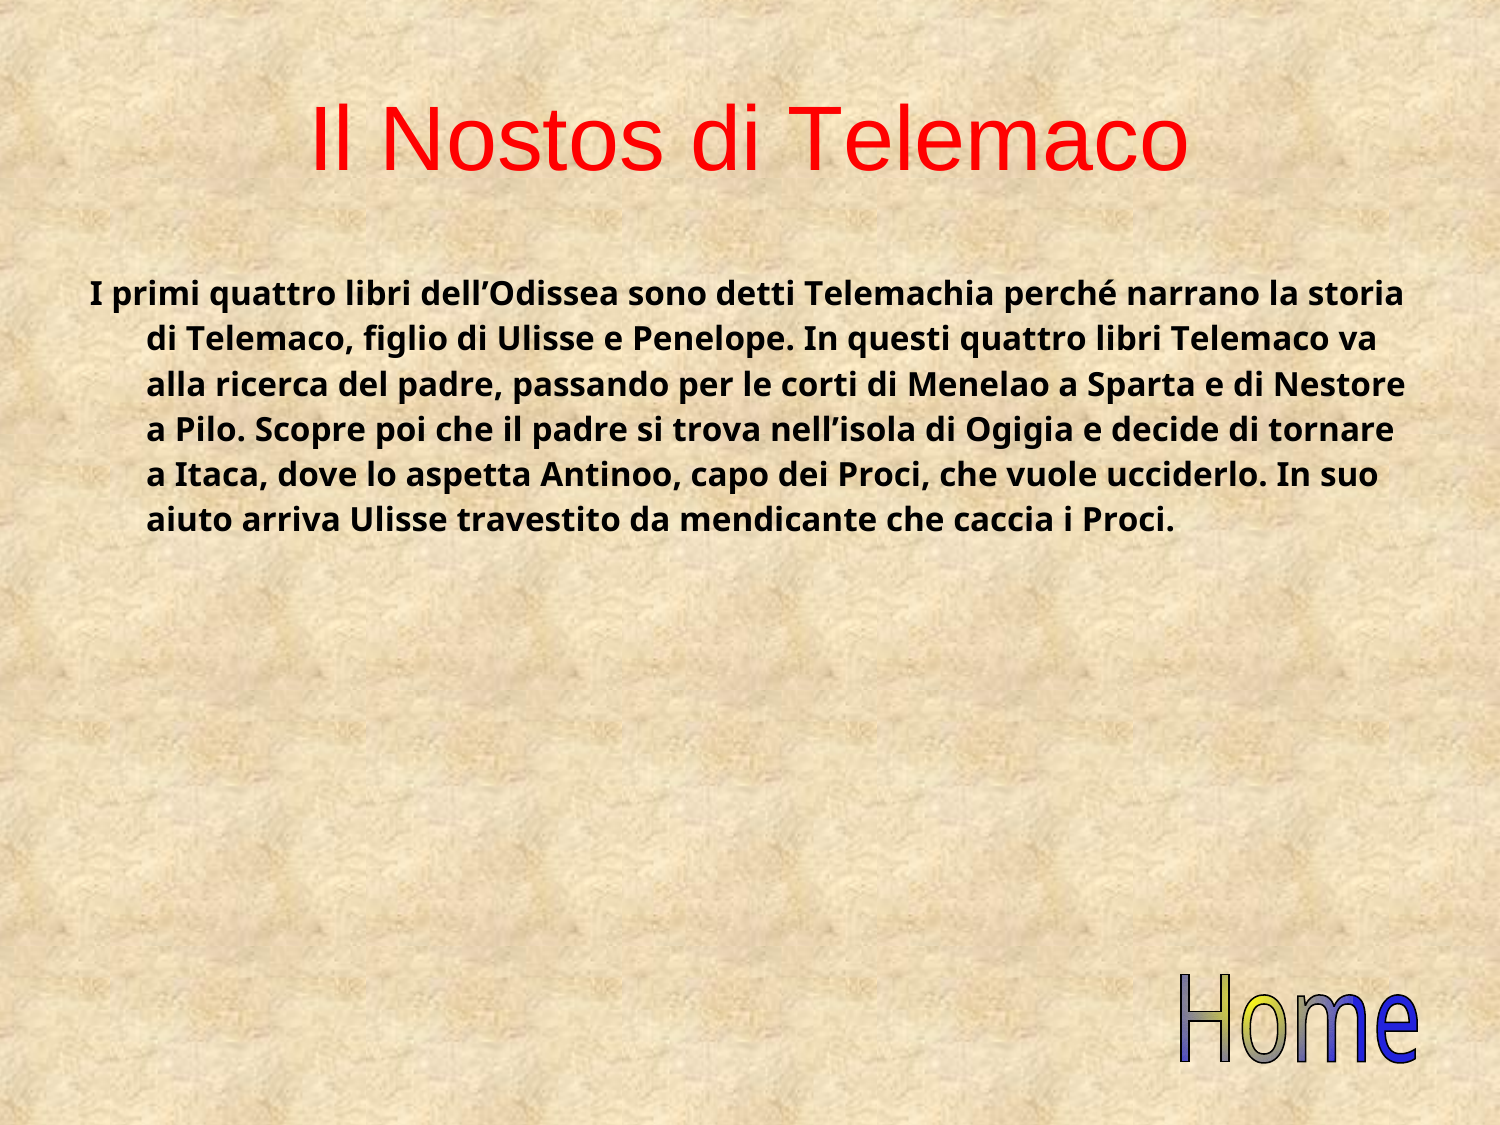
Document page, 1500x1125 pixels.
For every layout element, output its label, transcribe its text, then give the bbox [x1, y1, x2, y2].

text_box Home [1297, 994, 1366, 1062]
list I primi quattro libri dell’Odissea sono detti Telemachia perché narrano la storia di Telemaco, figlio di Ulisse e Penelope. In questi quattro libri Telemaco va alla ricerca del padre, passando per le corti di Menelao a Sparta e di Nestore a Pilo. Scopre poi che il padre si trova nell’isola di Ogigia e decide di tornare a Itaca, dove lo aspetta Antinoo, capo dei Proci, che vuole ucciderlo. In suo aiuto arriva Ulisse travestito da mendicante che caccia i Proci. [75, 262, 1426, 1006]
text_box Home [1377, 994, 1418, 1063]
text_box Home [1181, 974, 1229, 1062]
text_box Home [1242, 994, 1286, 1063]
title Il Nostos di Telemaco [75, 45, 1426, 233]
picture [0, 0, 1500, 1125]
